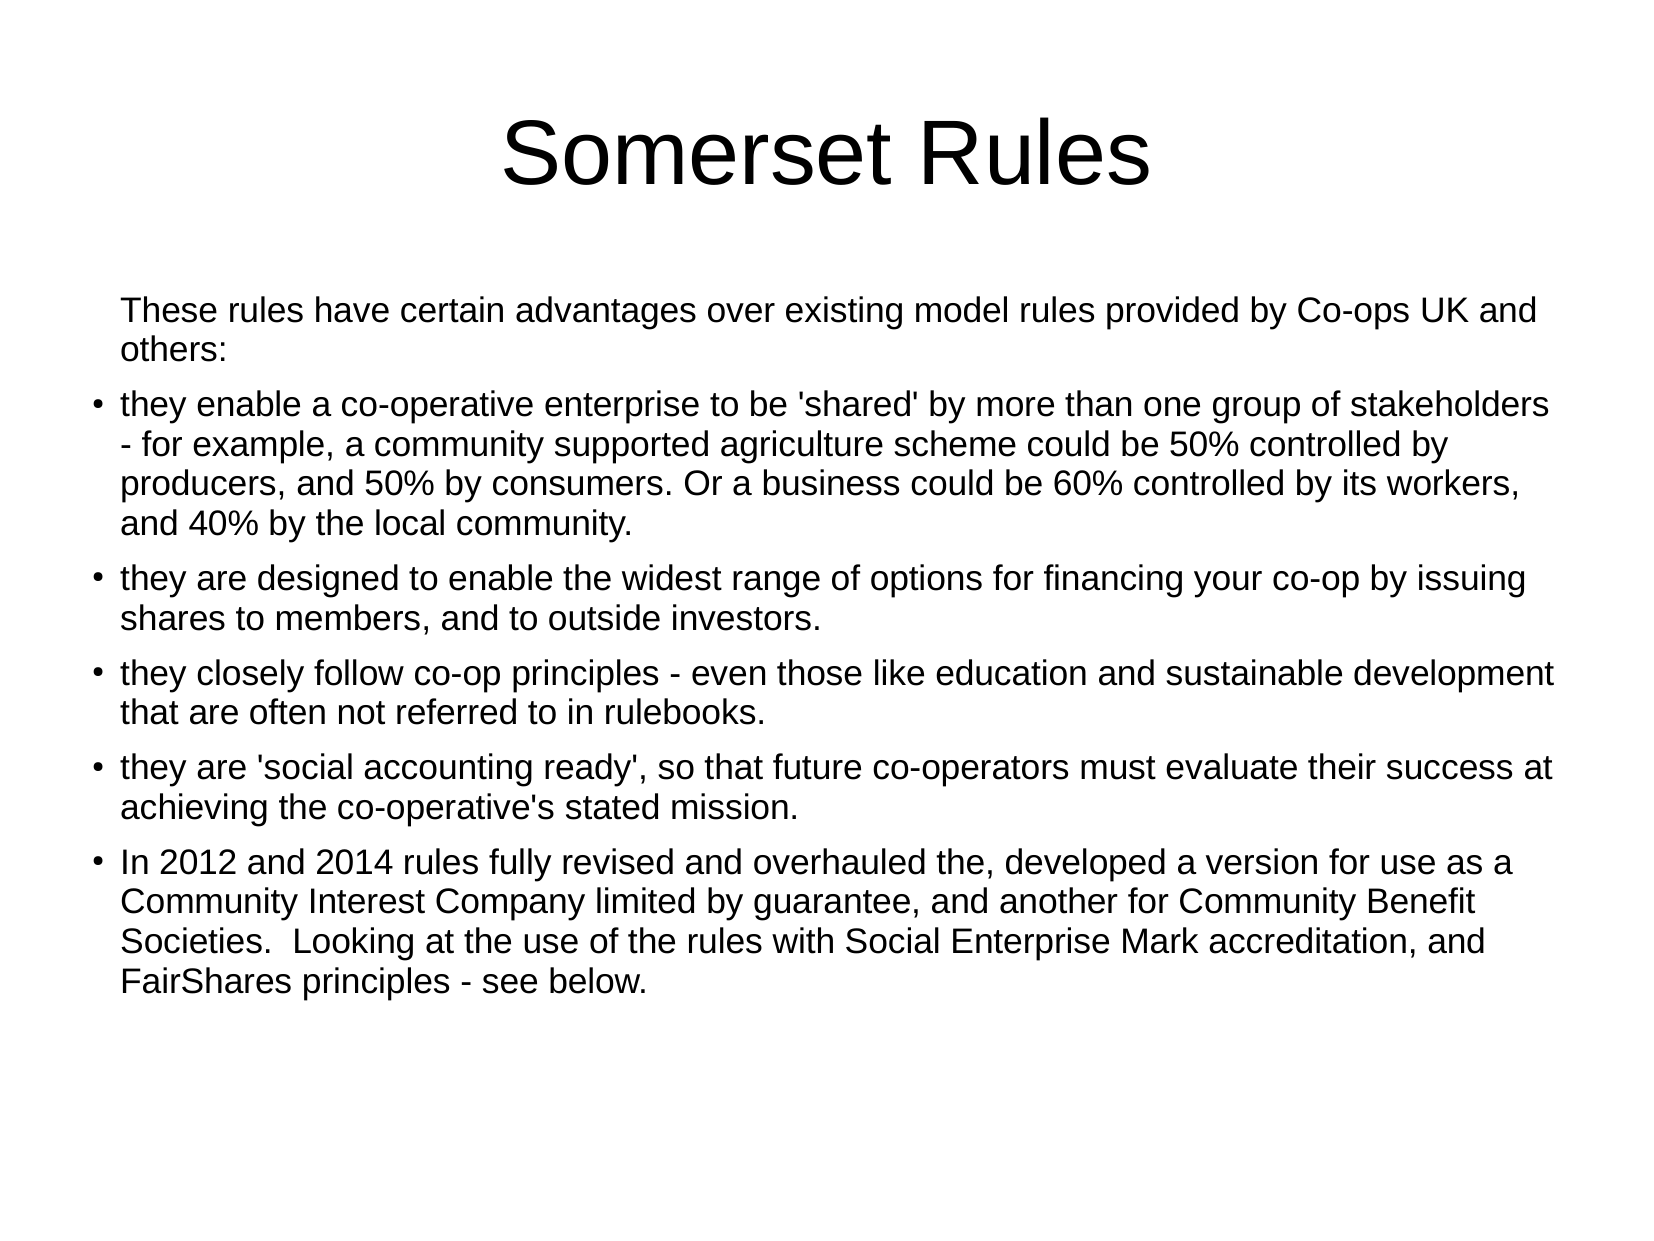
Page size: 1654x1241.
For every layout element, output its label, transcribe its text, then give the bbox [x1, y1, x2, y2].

title Somerset Rules [82, 49, 1571, 257]
list These rules have certain advantages over existing model rules provided by Co-ops UK and others: they enable a co-operative enterprise to be 'shared' by more than one group of stakeholders - for example, a community supported agriculture scheme could be 50% controlled by producers, and 50% by consumers. Or a business could be 60% controlled by its workers, and 40% by the local community. they are designed to enable the widest range of options for financing your co-op by issuing shares to members, and to outside investors. they closely follow co-op principles - even those like education and sustainable development that are often not referred to in rulebooks. they are 'social accounting ready', so that future co-operators must evaluate their success at achieving the co-operative's stated mission. In 2012 and 2014 rules fully revised and overhauled the, developed a version for use as a Community Interest Company limited by guarantee, and another for Community Benefit Societies. Looking at the use of the rules with Social Enterprise Mark accreditation, and FairShares principles - see below. [82, 290, 1571, 1010]
